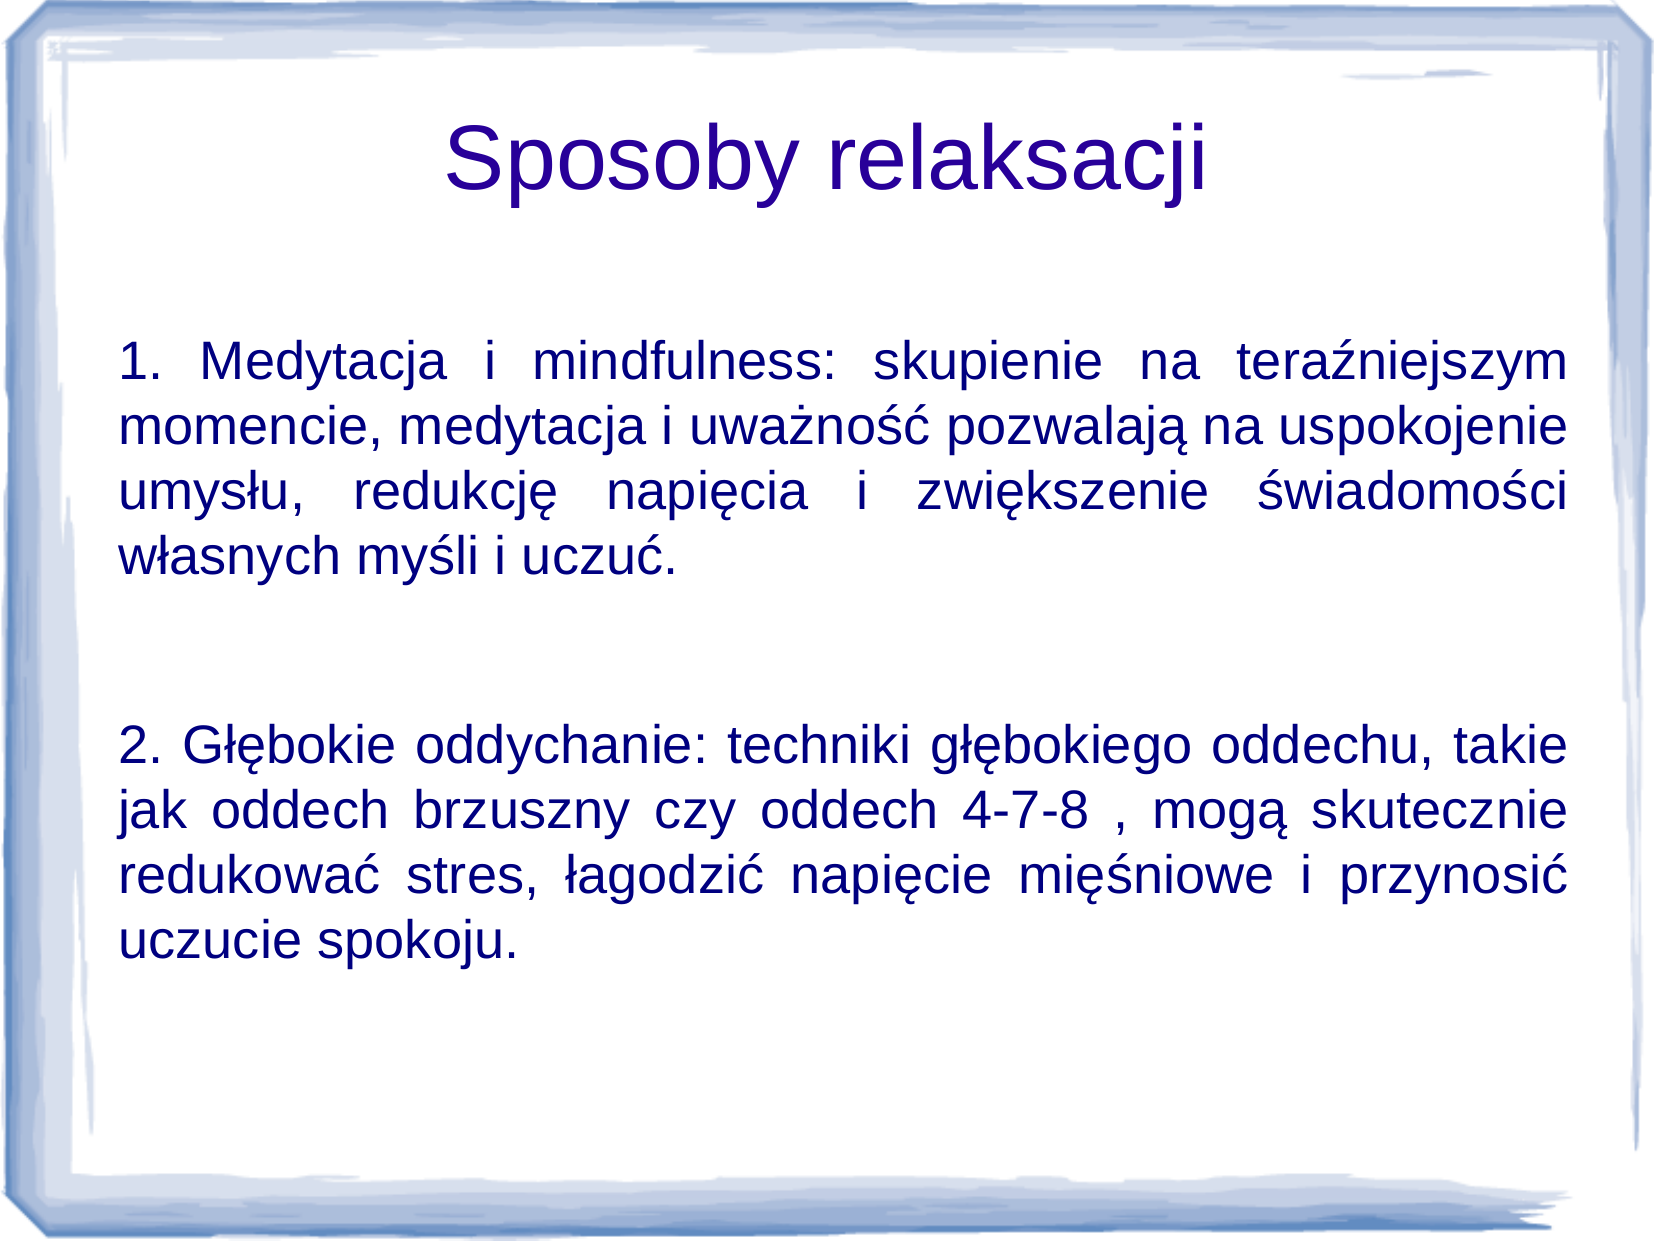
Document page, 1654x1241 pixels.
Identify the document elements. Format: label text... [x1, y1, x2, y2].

title Sposoby relaksacji [82, 49, 1571, 257]
list 1. Medytacja i mindfulness: skupienie na teraźniejszym momencie, medytacja i uważność pozwalają na uspokojenie umysłu, redukcję napięcia i zwiększenie świadomości własnych myśli i uczuć. 2. Głębokie oddychanie: techniki głębokiego oddechu, takie jak oddech brzuszny czy oddech 4-7-8 , mogą skutecznie redukować stres, łagodzić napięcie mięśniowe i przynosić uczucie spokoju. [118, 324, 1571, 1019]
